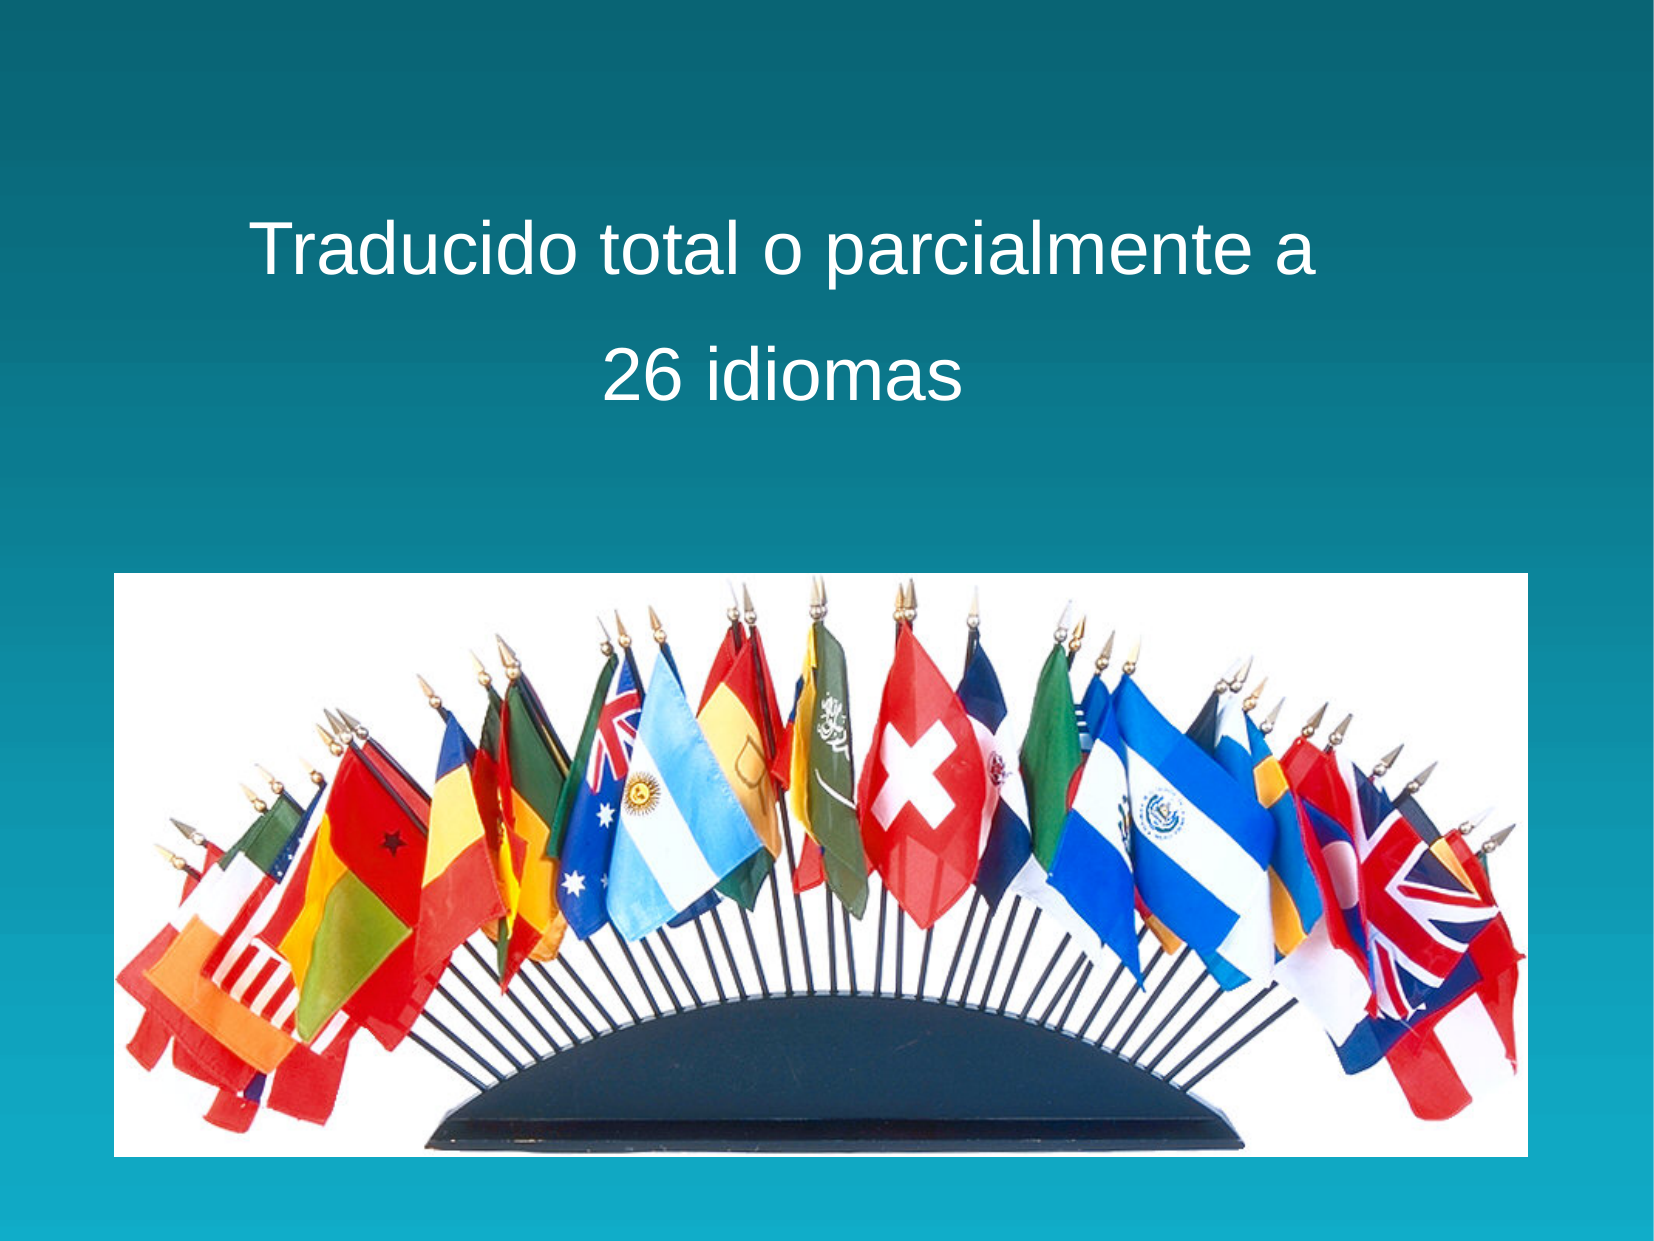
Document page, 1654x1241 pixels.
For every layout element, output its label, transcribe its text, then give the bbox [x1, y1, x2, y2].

text_box Traducido total o parcialmente a 26 idiomas [233, 199, 1332, 424]
picture [0, 0, 1654, 1241]
